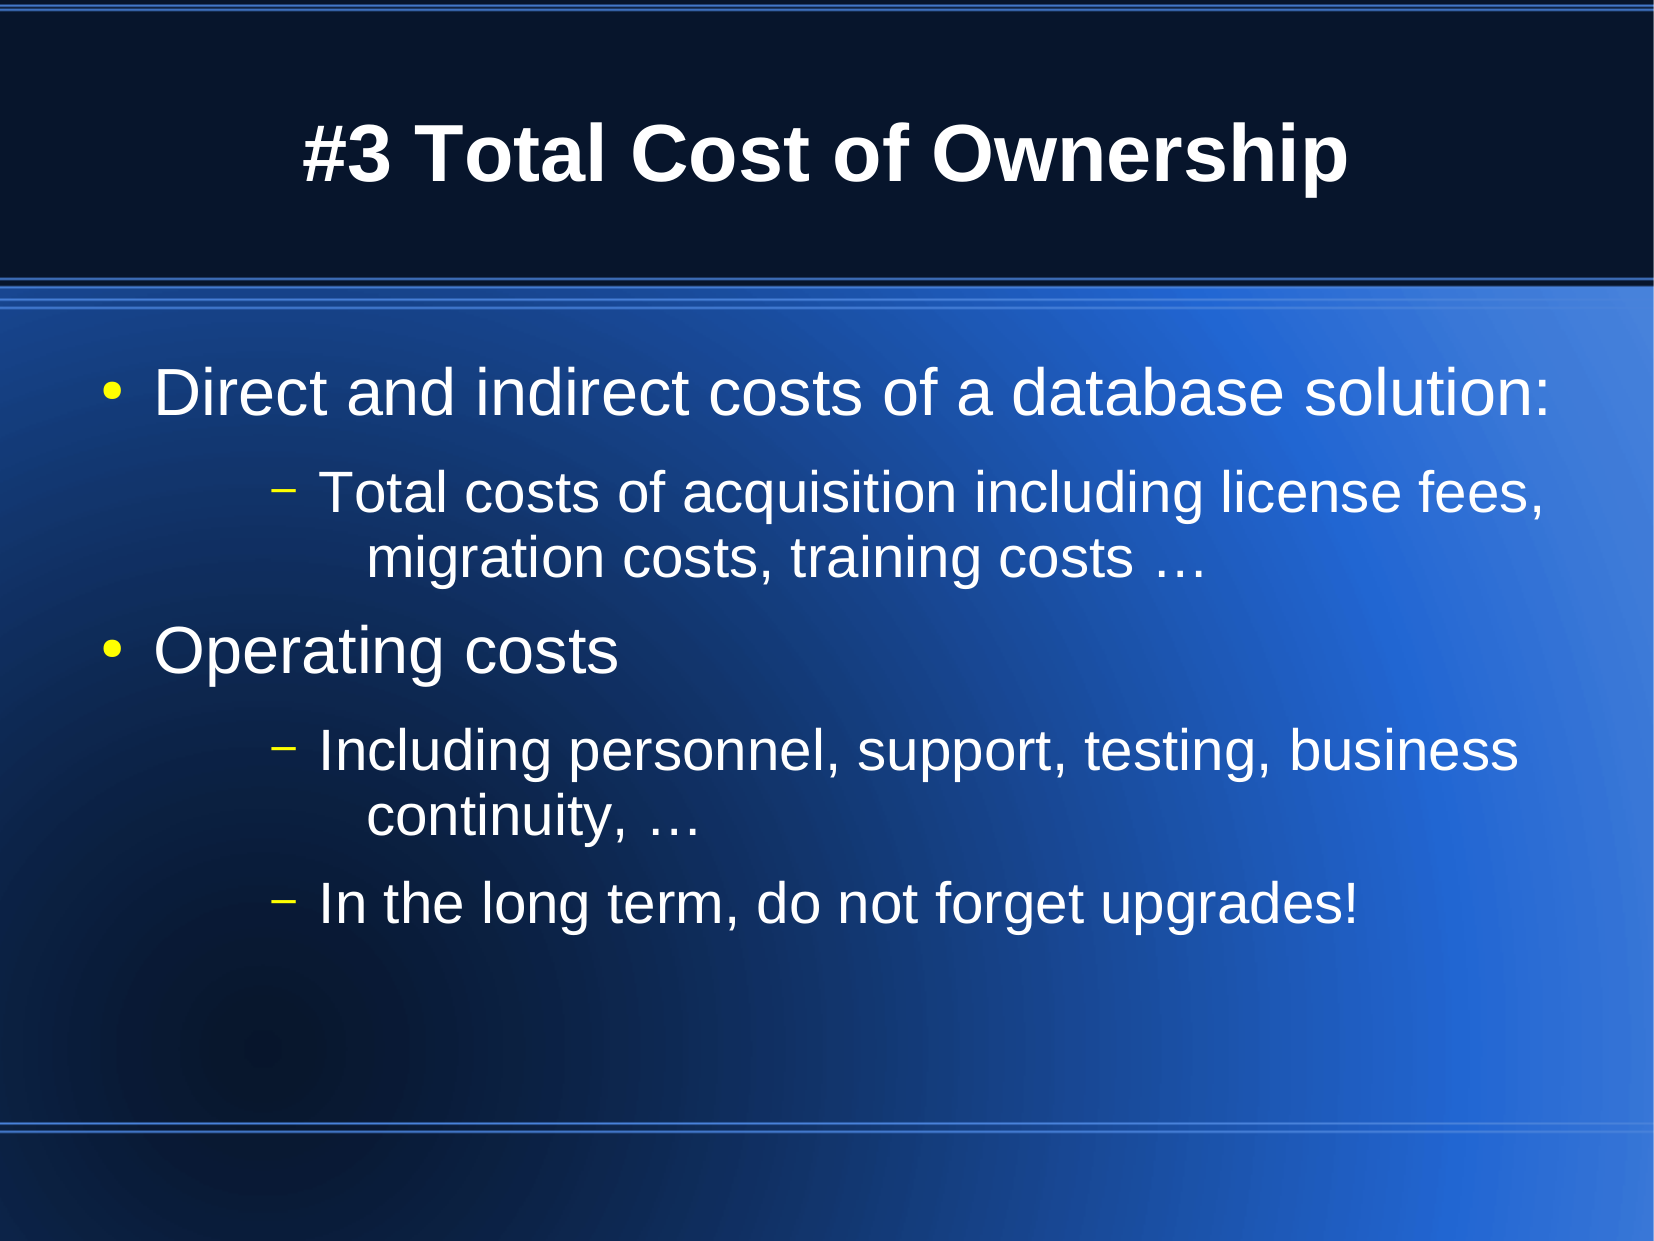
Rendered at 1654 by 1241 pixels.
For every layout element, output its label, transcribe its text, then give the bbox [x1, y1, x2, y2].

title #3 Total Cost of Ownership [82, 49, 1571, 257]
picture [0, 0, 1654, 1241]
list Direct and indirect costs of a database solution: Total costs of acquisition including license fees, migration costs, training costs … Operating costs Including personnel, support, testing, business continuity, … In the long term, do not forget upgrades! [82, 355, 1571, 1075]
